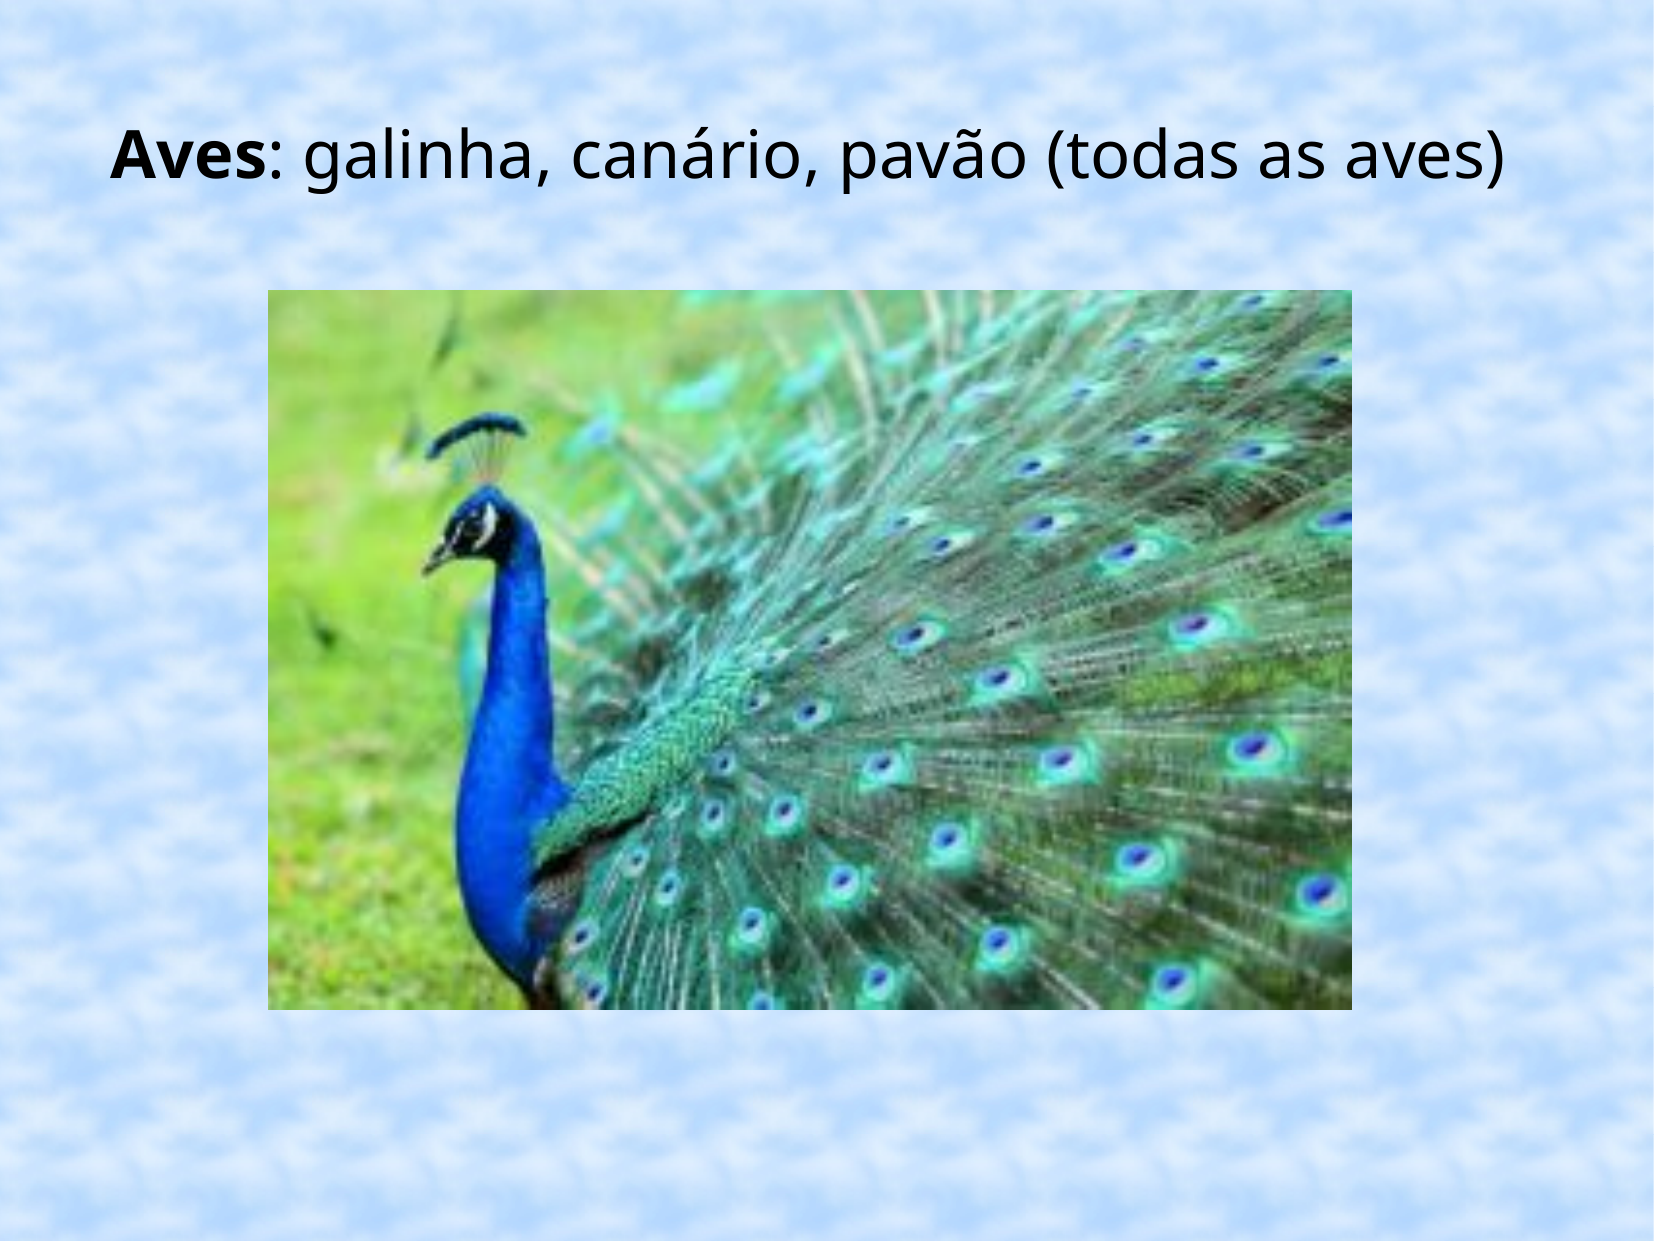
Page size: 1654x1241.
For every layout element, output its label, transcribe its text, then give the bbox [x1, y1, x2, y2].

title Aves: galinha, canário, pavão (todas as aves) [47, 49, 1571, 257]
picture [0, 0, 1654, 1241]
